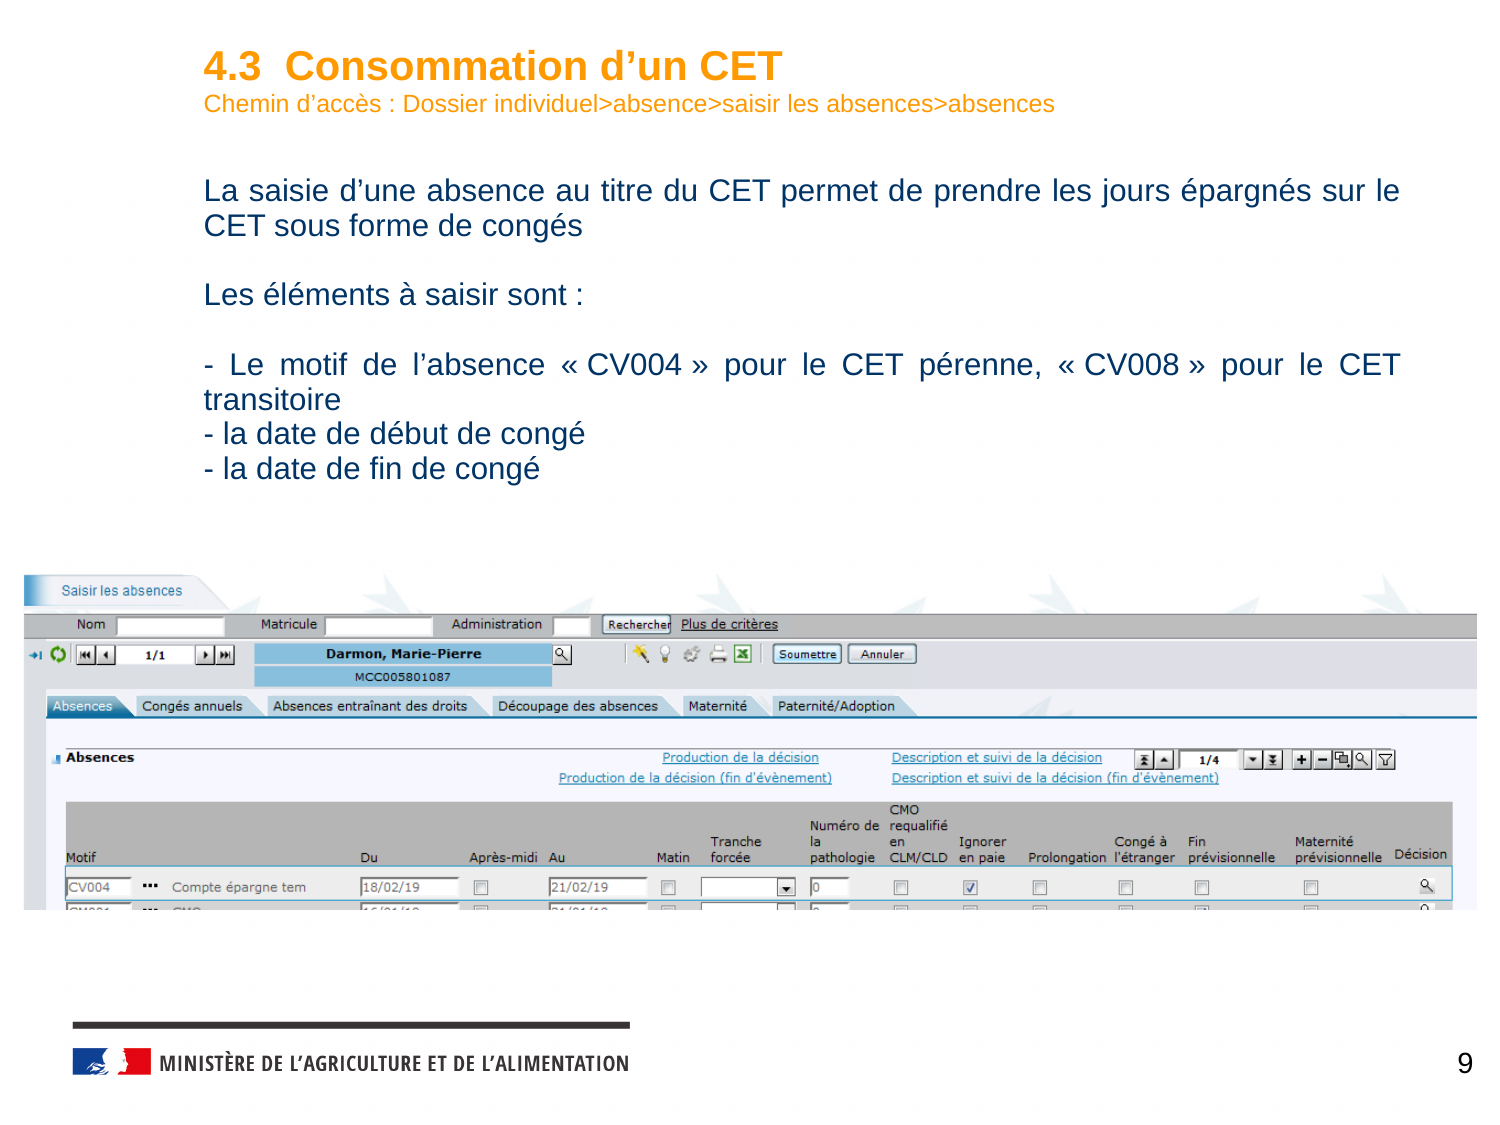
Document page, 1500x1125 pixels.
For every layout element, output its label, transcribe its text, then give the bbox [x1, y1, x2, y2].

text_box 4.3 Consommation d’un CET Chemin d’accès : Dossier individuel>absence>saisir les absences>absences La saisie d’une absence au titre du CET permet de prendre les jours épargnés sur le CET sous forme de congés Les éléments à saisir sont : - Le motif de l’absence « CV004 » pour le CET pérenne, « CV008 » pour le CET transitoire - la date de début de congé - la date de fin de congé [188, 35, 1418, 574]
picture [23, 185, 1477, 1123]
